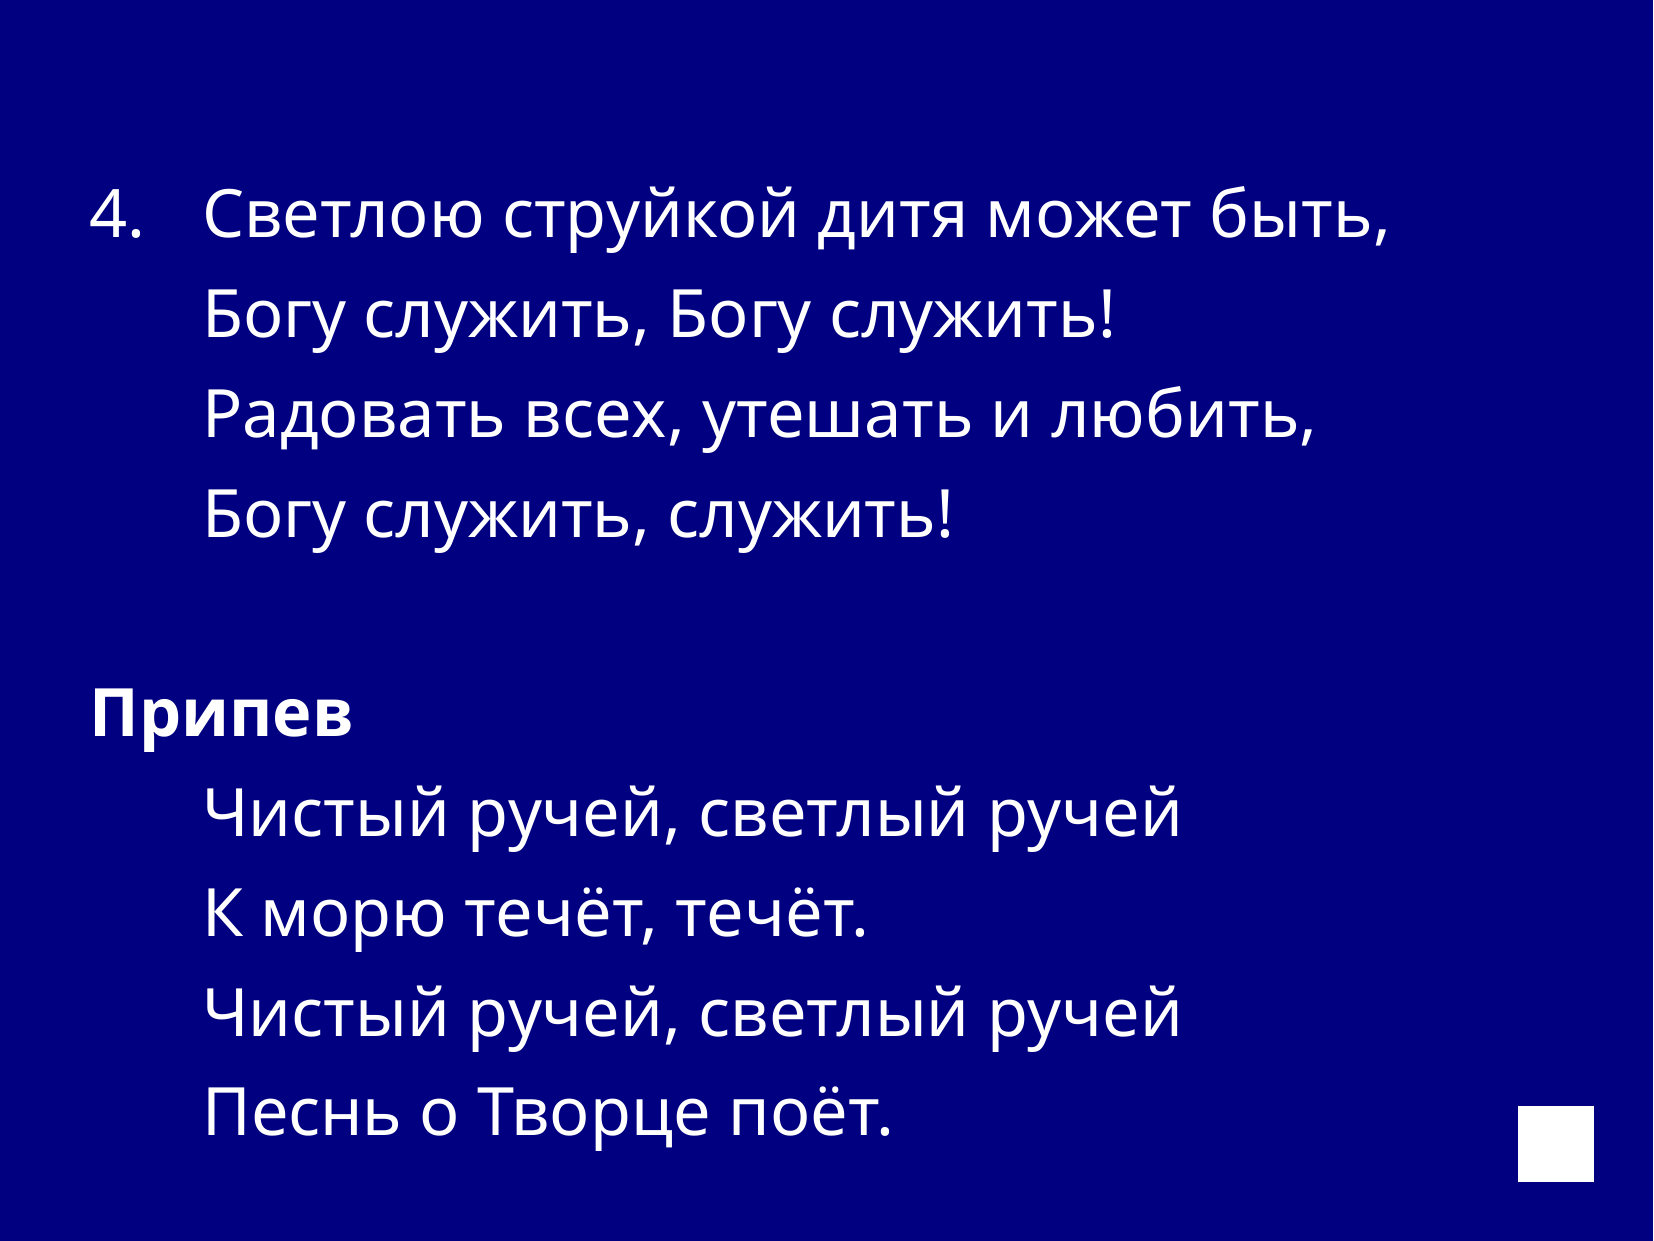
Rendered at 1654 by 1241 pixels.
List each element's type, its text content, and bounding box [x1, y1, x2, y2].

text_box [1518, 1106, 1594, 1182]
text_box 4. Светлою струйкой дитя может быть, Богу служить, Богу служить! Радовать всех, утешать и любить, Богу служить, служить! Припев Чистый ручей, светлый ручей К морю течёт, течёт. Чистый ручей, светлый ручей Песнь о Творце поёт. [75, 150, 1576, 1163]
